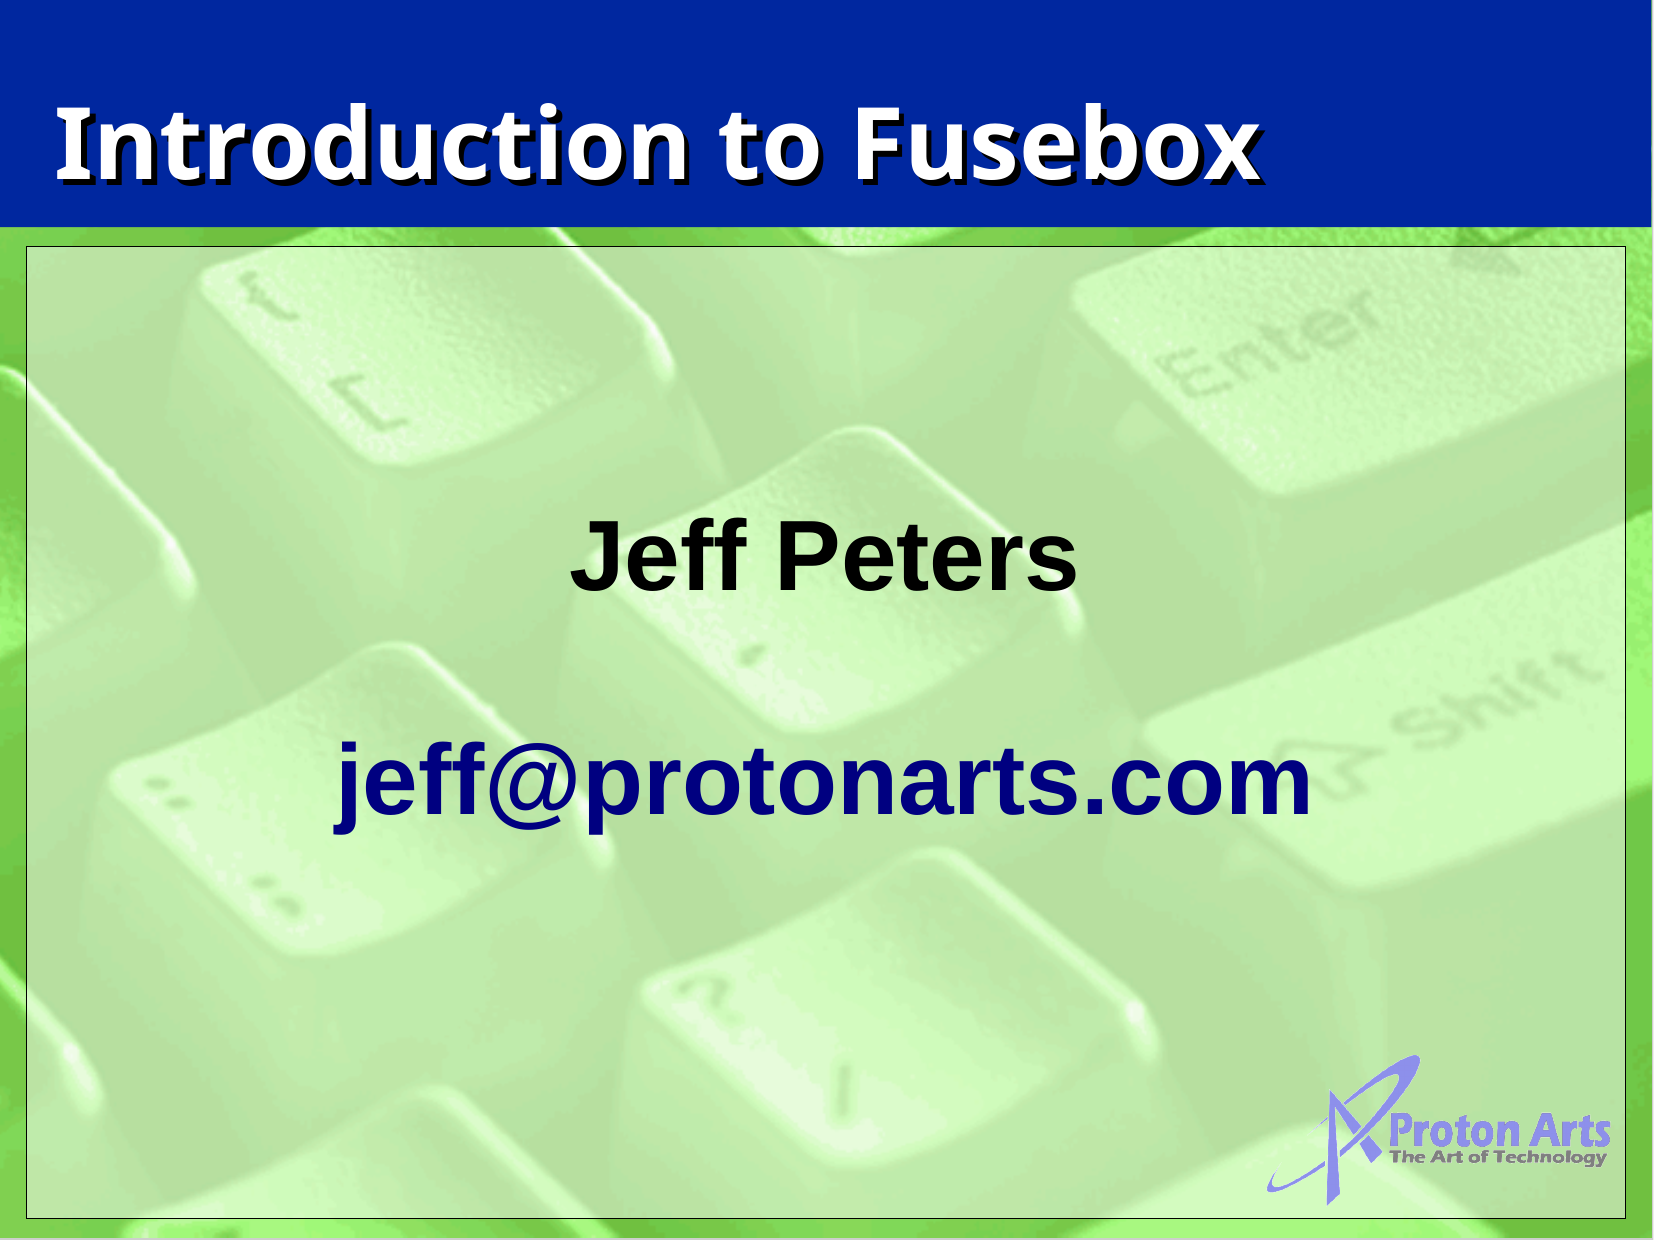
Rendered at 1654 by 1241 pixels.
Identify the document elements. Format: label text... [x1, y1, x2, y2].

picture [0, 228, 1652, 1238]
text_box Jeff Peters jeff@protonarts.com [150, 492, 1501, 843]
title Introduction to Fusebox [55, 0, 1585, 282]
